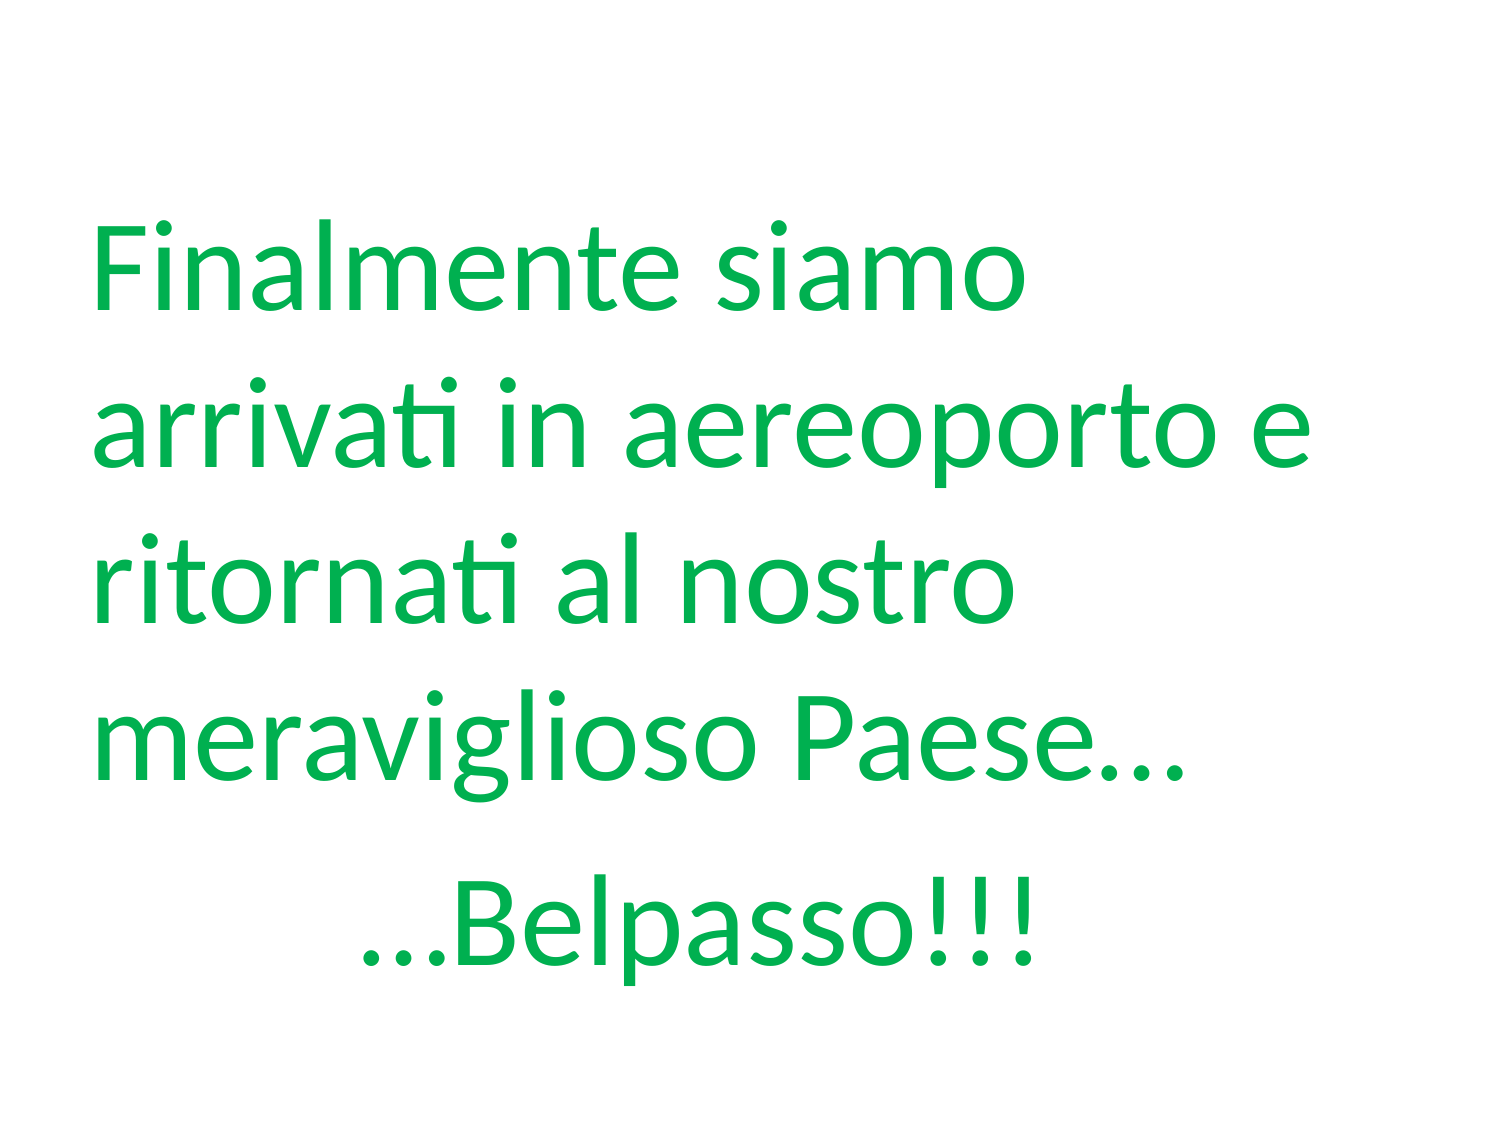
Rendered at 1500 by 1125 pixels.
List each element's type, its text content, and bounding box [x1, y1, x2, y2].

list Finalmente siamo arrivati in aereoporto e ritornati al nostro meraviglioso Paese… …Belpasso!!! [75, 172, 1425, 1005]
